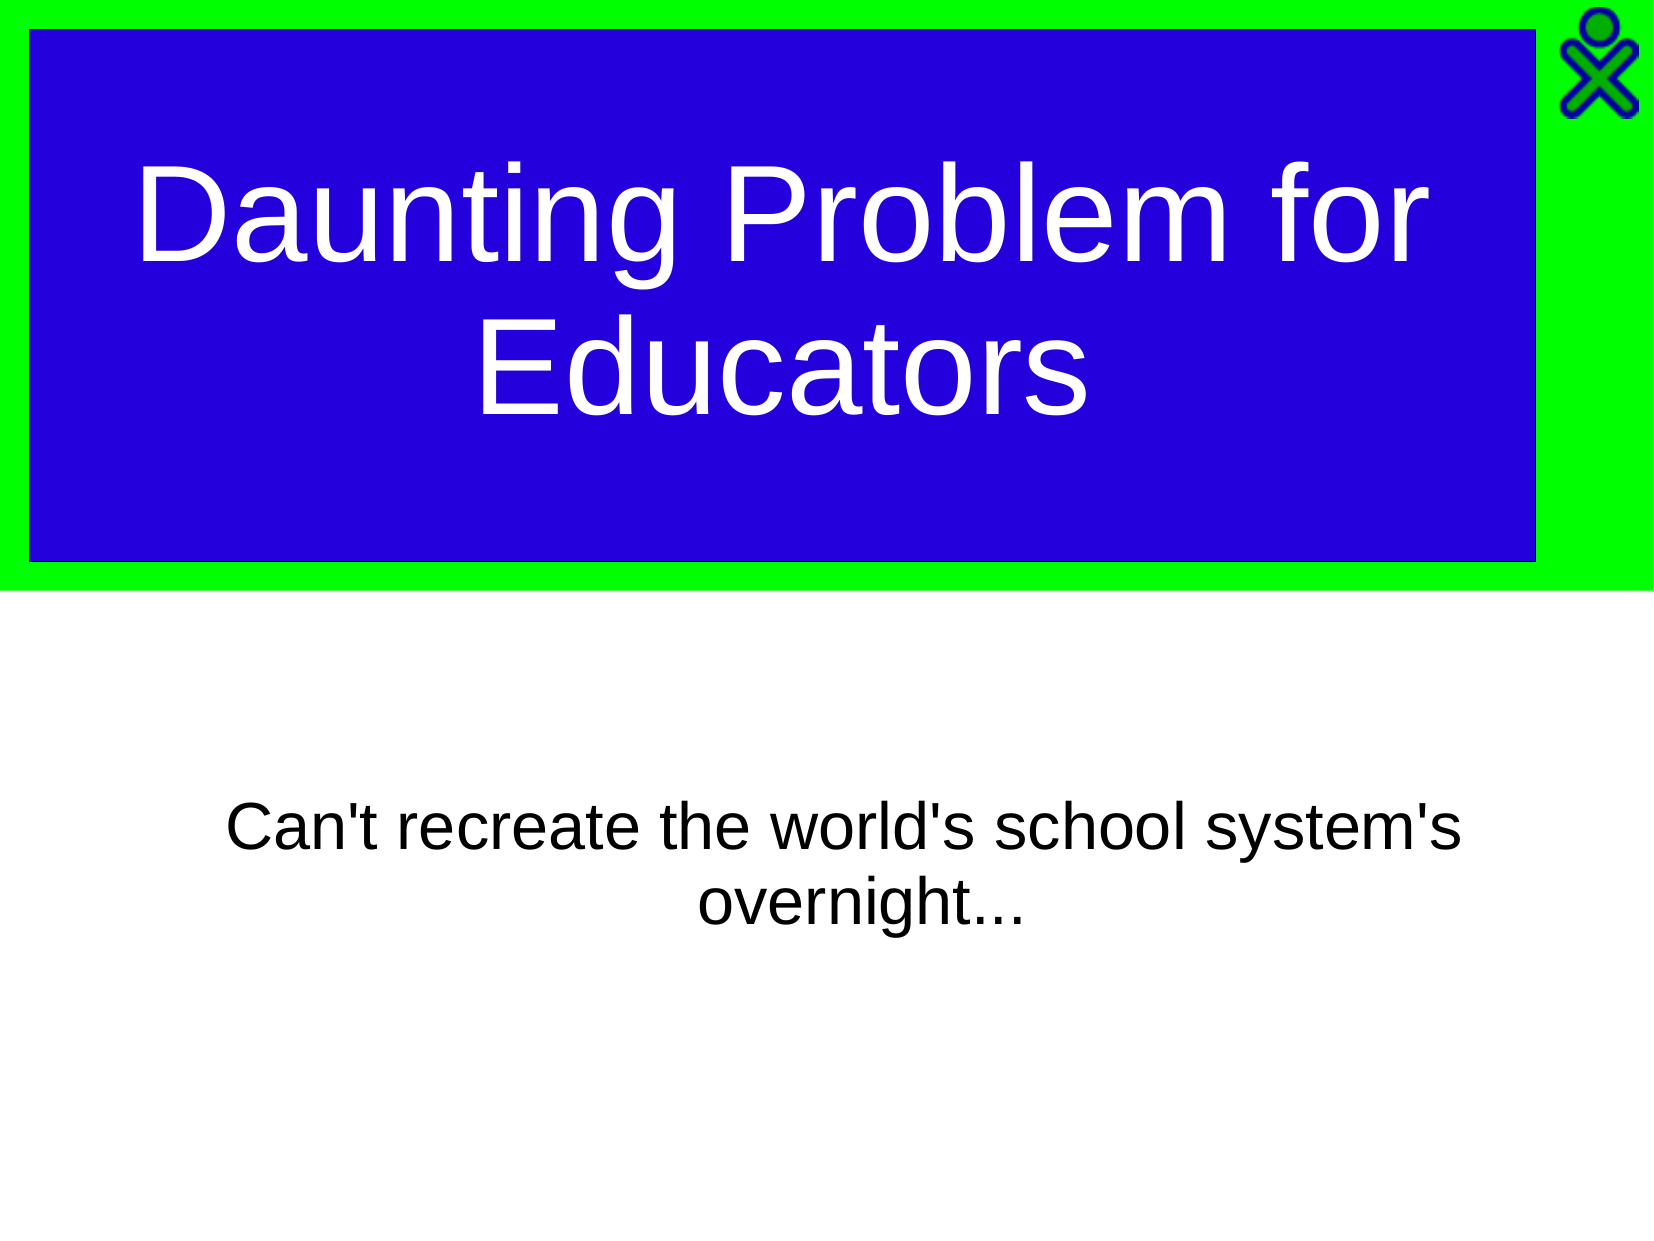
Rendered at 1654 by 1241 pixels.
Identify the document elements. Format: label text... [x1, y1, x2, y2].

subtitle Can't recreate the world's school system's overnight... [82, 620, 1571, 1109]
title Daunting Problem for Educators [59, 49, 1506, 532]
picture [1559, 7, 1639, 119]
